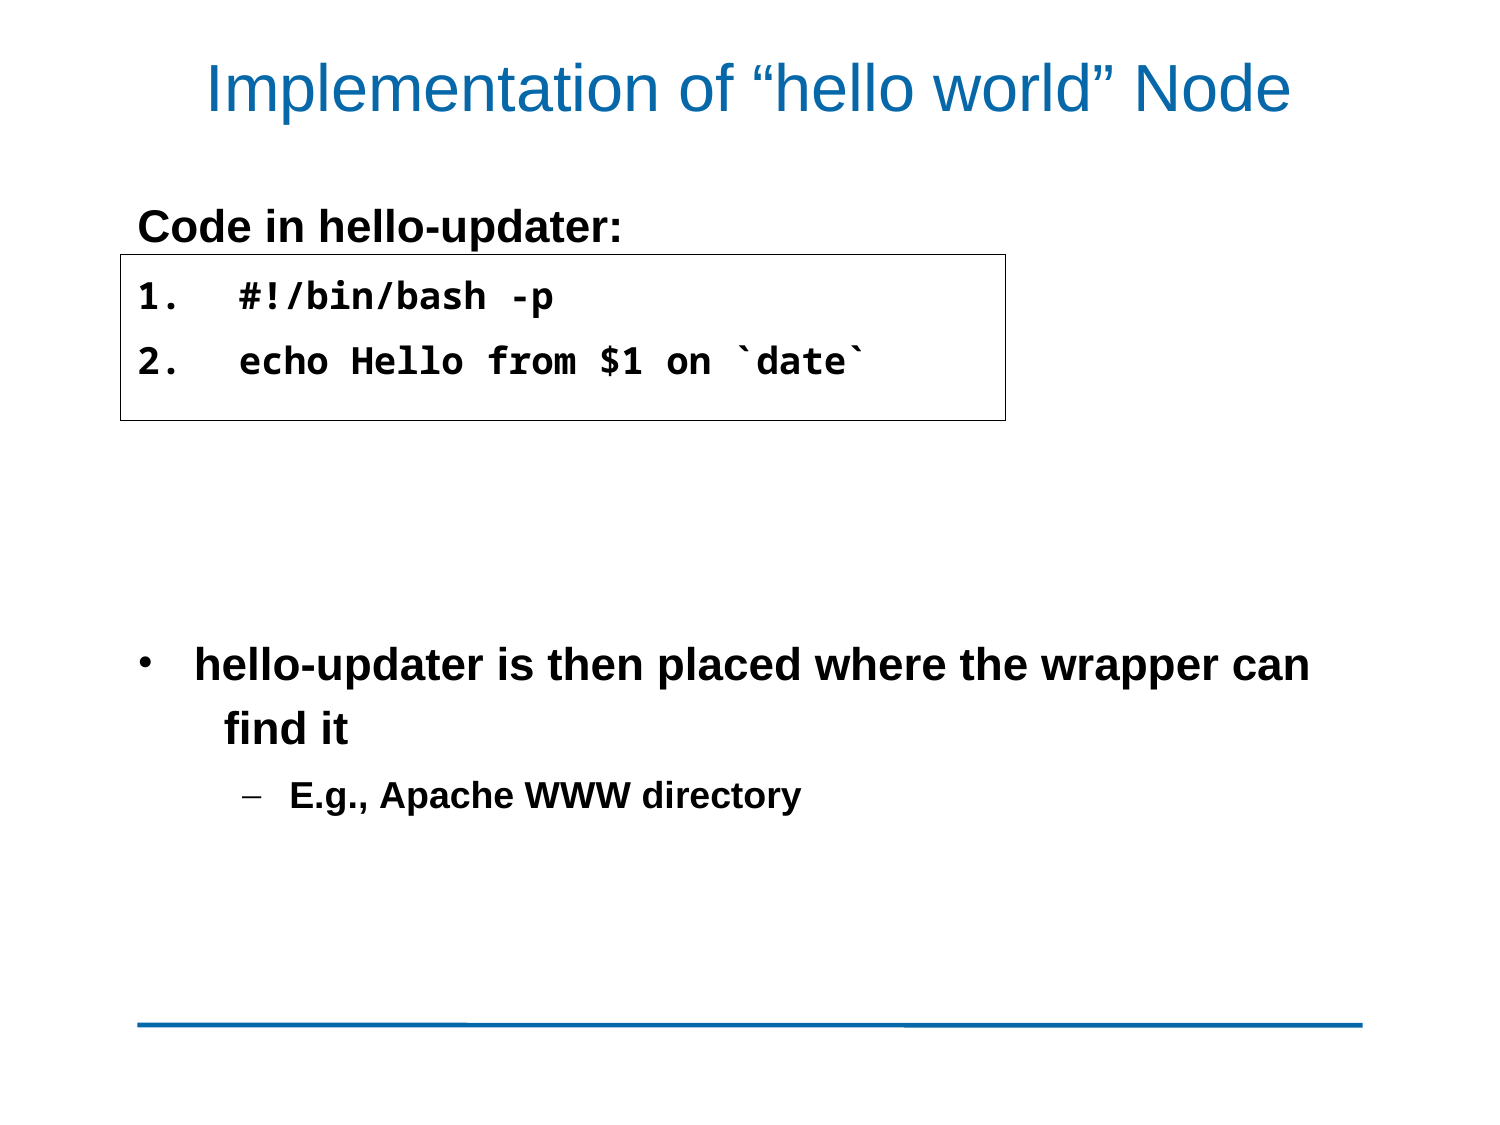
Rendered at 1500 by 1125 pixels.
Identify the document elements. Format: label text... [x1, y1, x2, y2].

title Implementation of “hello world” Node [0, 6, 1500, 149]
list Code in hello-updater: #!/bin/bash -p echo Hello from $1 on `date` hello-updater is then placed where the wrapper can find it E.g., Apache WWW directory [115, 179, 1387, 1005]
